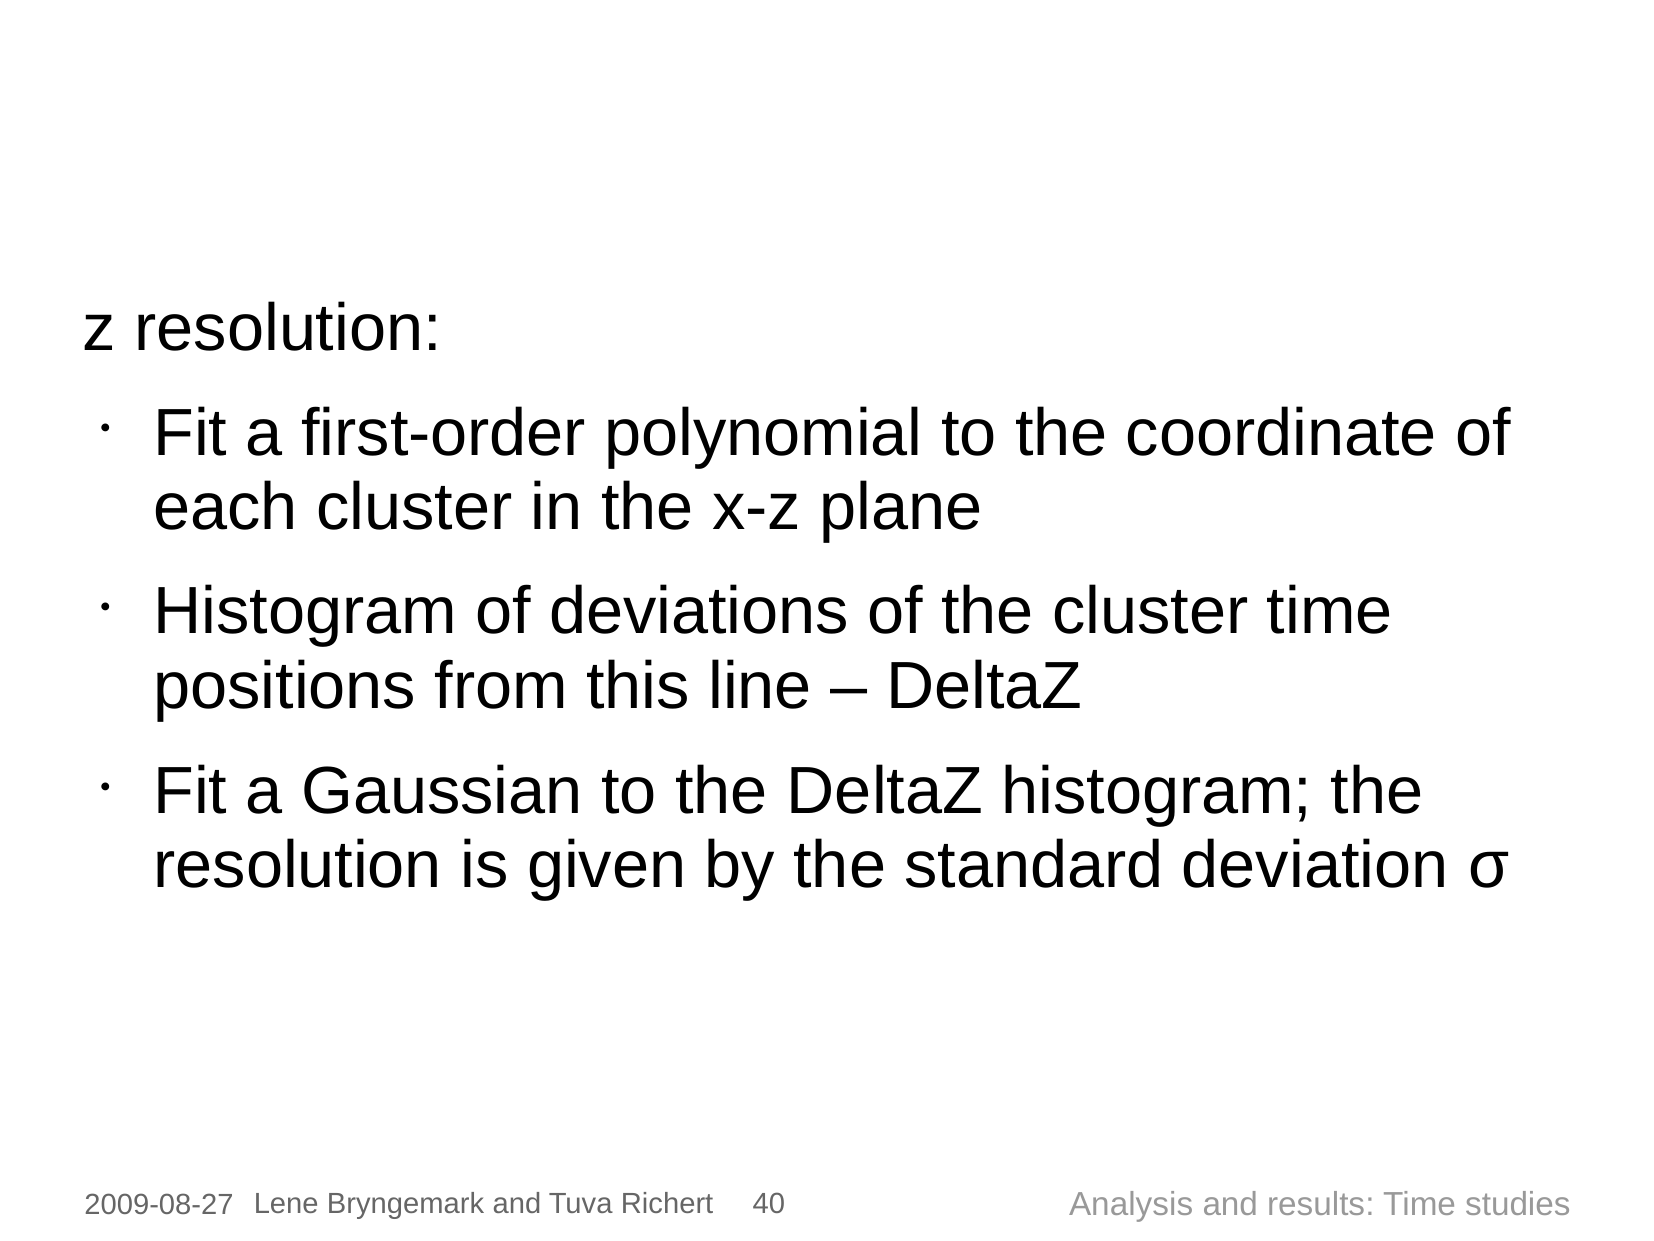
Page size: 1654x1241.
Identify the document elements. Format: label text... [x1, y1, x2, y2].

title Analysis and results: Time studies [83, 1177, 1572, 1232]
list z resolution: Fit a first-order polynomial to the coordinate of each cluster in the x-z plane Histogram of deviations of the cluster time positions from this line – DeltaZ Fit a Gaussian to the DeltaZ histogram; the resolution is given by the standard deviation σ [82, 290, 1571, 1109]
